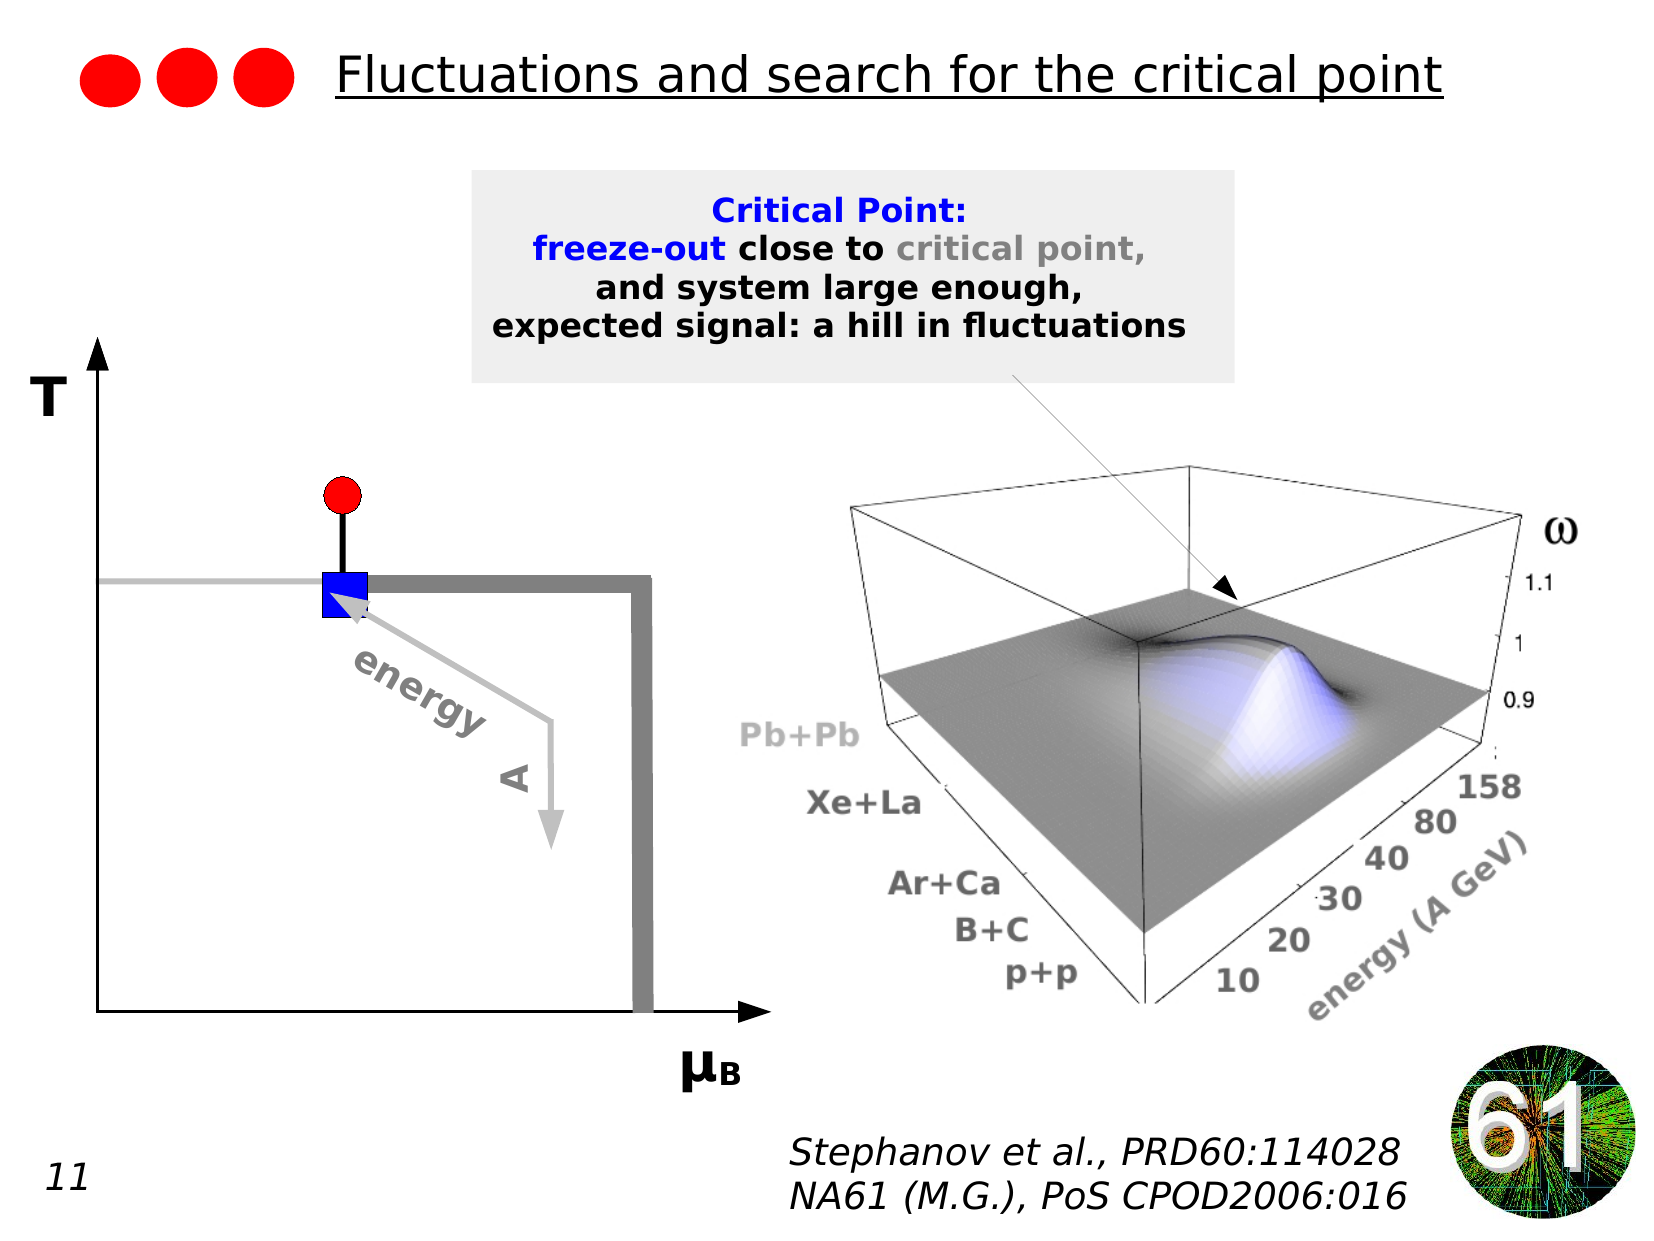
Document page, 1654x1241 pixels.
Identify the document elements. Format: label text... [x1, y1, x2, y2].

text_box [323, 476, 362, 515]
picture [701, 411, 1652, 1219]
text_box [322, 572, 368, 618]
text_box Stephanov et al., PRD60:114028 NA61 (M.G.), PoS CPOD2006:016 [789, 1130, 1409, 1219]
text_box µB [678, 1030, 742, 1112]
text_box [79, 54, 141, 108]
text_box Critical Point: freeze-out close to critical point, and system large enough, expected signal: a hill in fluctuations [491, 191, 1186, 346]
text_box T [30, 365, 68, 430]
text_box [156, 47, 218, 108]
text_box [233, 47, 295, 108]
text_box energy [345, 635, 496, 748]
text_box A [493, 744, 537, 794]
text_box [471, 170, 1235, 384]
text_box Fluctuations and search for the critical point [335, 46, 1445, 105]
